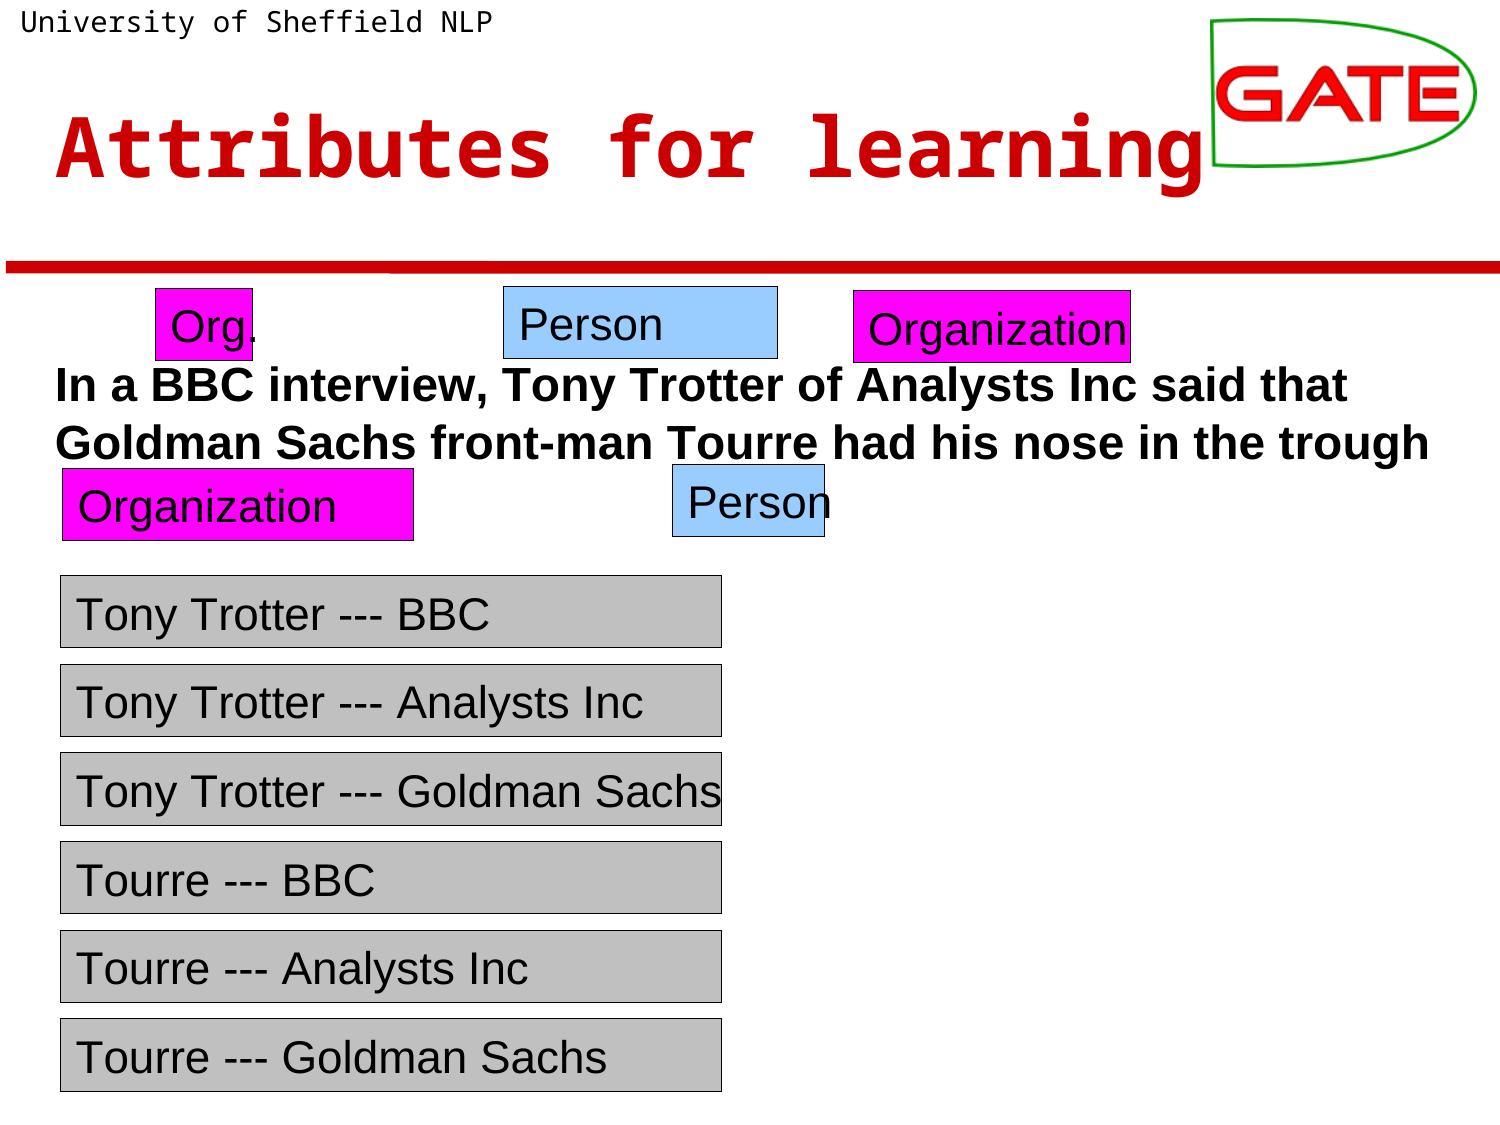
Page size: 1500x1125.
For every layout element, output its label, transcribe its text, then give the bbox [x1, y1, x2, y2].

text_box Tourre --- BBC [60, 841, 722, 914]
text_box Tourre --- Goldman Sachs [60, 1018, 722, 1092]
text_box Tony Trotter --- BBC [60, 575, 722, 648]
text_box Tourre --- Analysts Inc [60, 930, 722, 1003]
title Attributes for learning [41, 30, 1391, 262]
text_box Person [672, 477, 825, 537]
text_box Tony Trotter --- Analysts Inc [60, 664, 722, 737]
text_box Organization [62, 477, 414, 541]
text_box Org. [155, 288, 253, 346]
text_box Person [503, 286, 778, 346]
text_box In a BBC interview, Tony Trotter of Analysts Inc said that Goldman Sachs front-man Tourre had his nose in the trough [40, 346, 1477, 477]
text_box Organization [853, 290, 1131, 346]
picture [1210, 18, 1477, 168]
text_box Org. [226, 320, 238, 339]
text_box Tony Trotter --- Goldman Sachs [60, 752, 722, 826]
